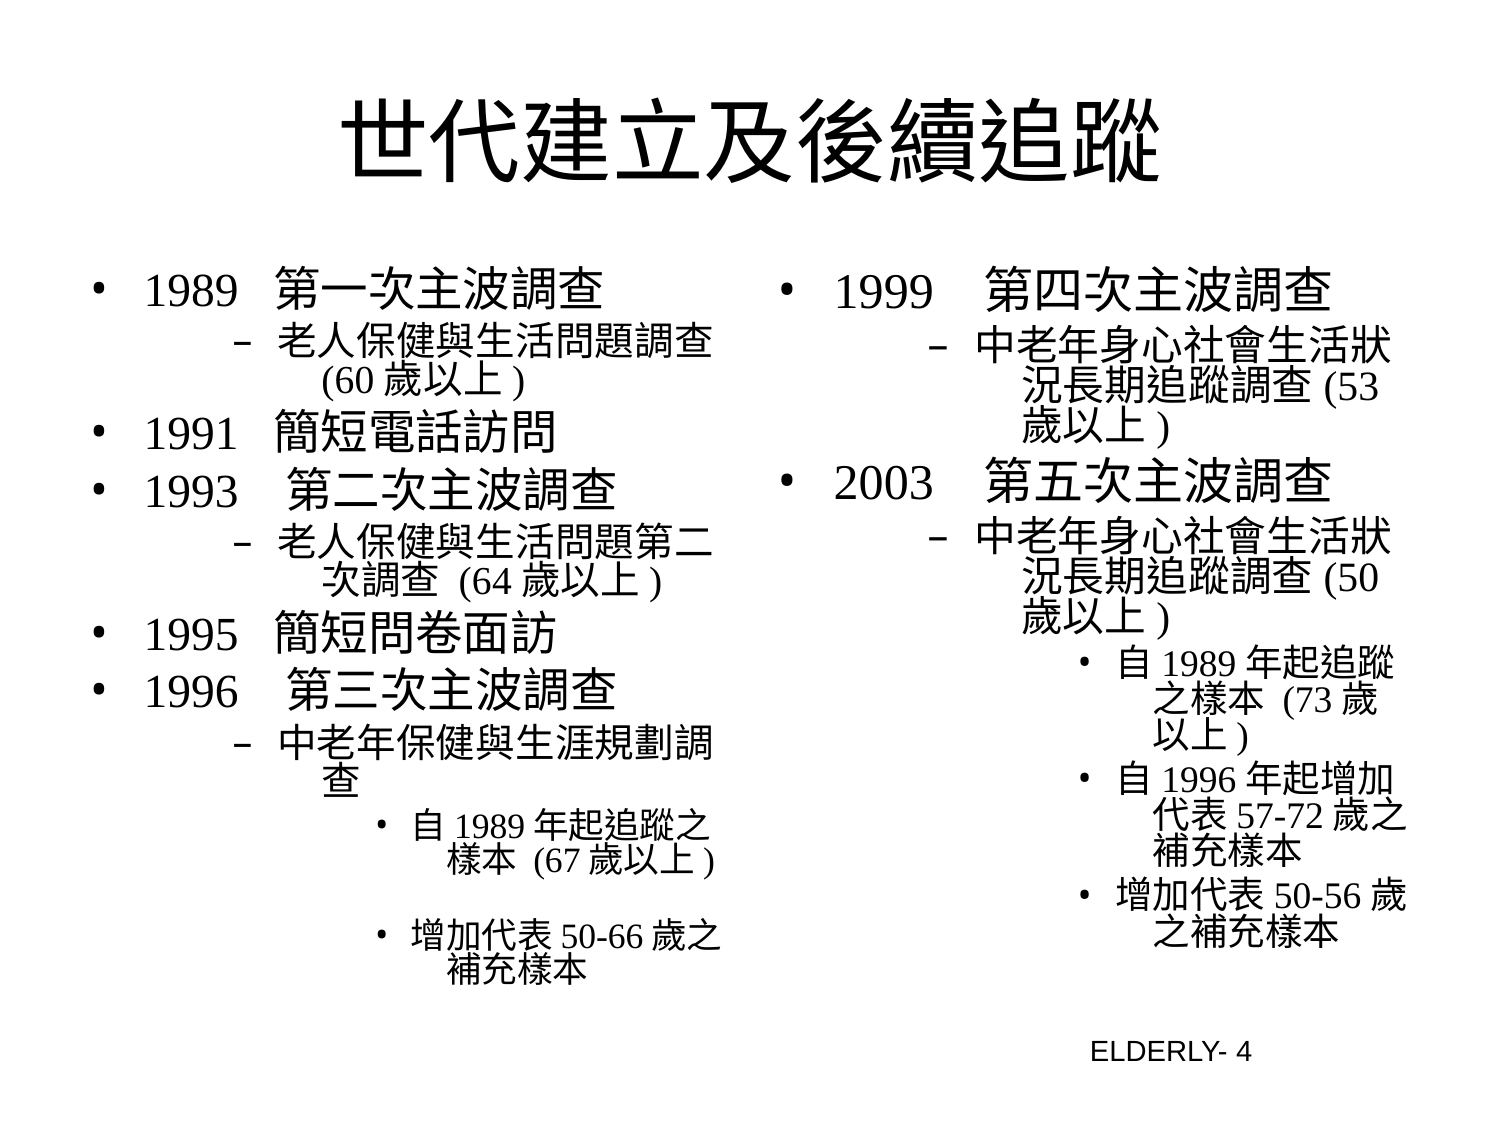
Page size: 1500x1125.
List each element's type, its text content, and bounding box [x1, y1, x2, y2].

list 1989 第一次主波調查 老人保健與生活問題調查 (60歲以上) 1991 簡短電話訪問 1993 第二次主波調查 老人保健與生活問題第二次調查 (64歲以上) 1995 簡短問卷面訪 1996 第三次主波調查 中老年保健與生涯規劃調查 自1989年起追蹤之樣本 (67歲以上) 增加代表50-66歲之補充樣本 [75, 262, 738, 1005]
title 世代建立及後續追蹤 [75, 45, 1426, 233]
list 1999 第四次主波調查 中老年身心社會生活狀況長期追蹤調查(53歲以上) 2003 第五次主波調查 中老年身心社會生活狀況長期追蹤調查(50歲以上) 自1989年起追蹤之樣本 (73歲以上) 自1996年起增加代表57-72歲之補充樣本 增加代表50-56歲之補充樣本 [762, 262, 1426, 1005]
text_box ELDERLY- [1074, 1024, 1426, 1103]
